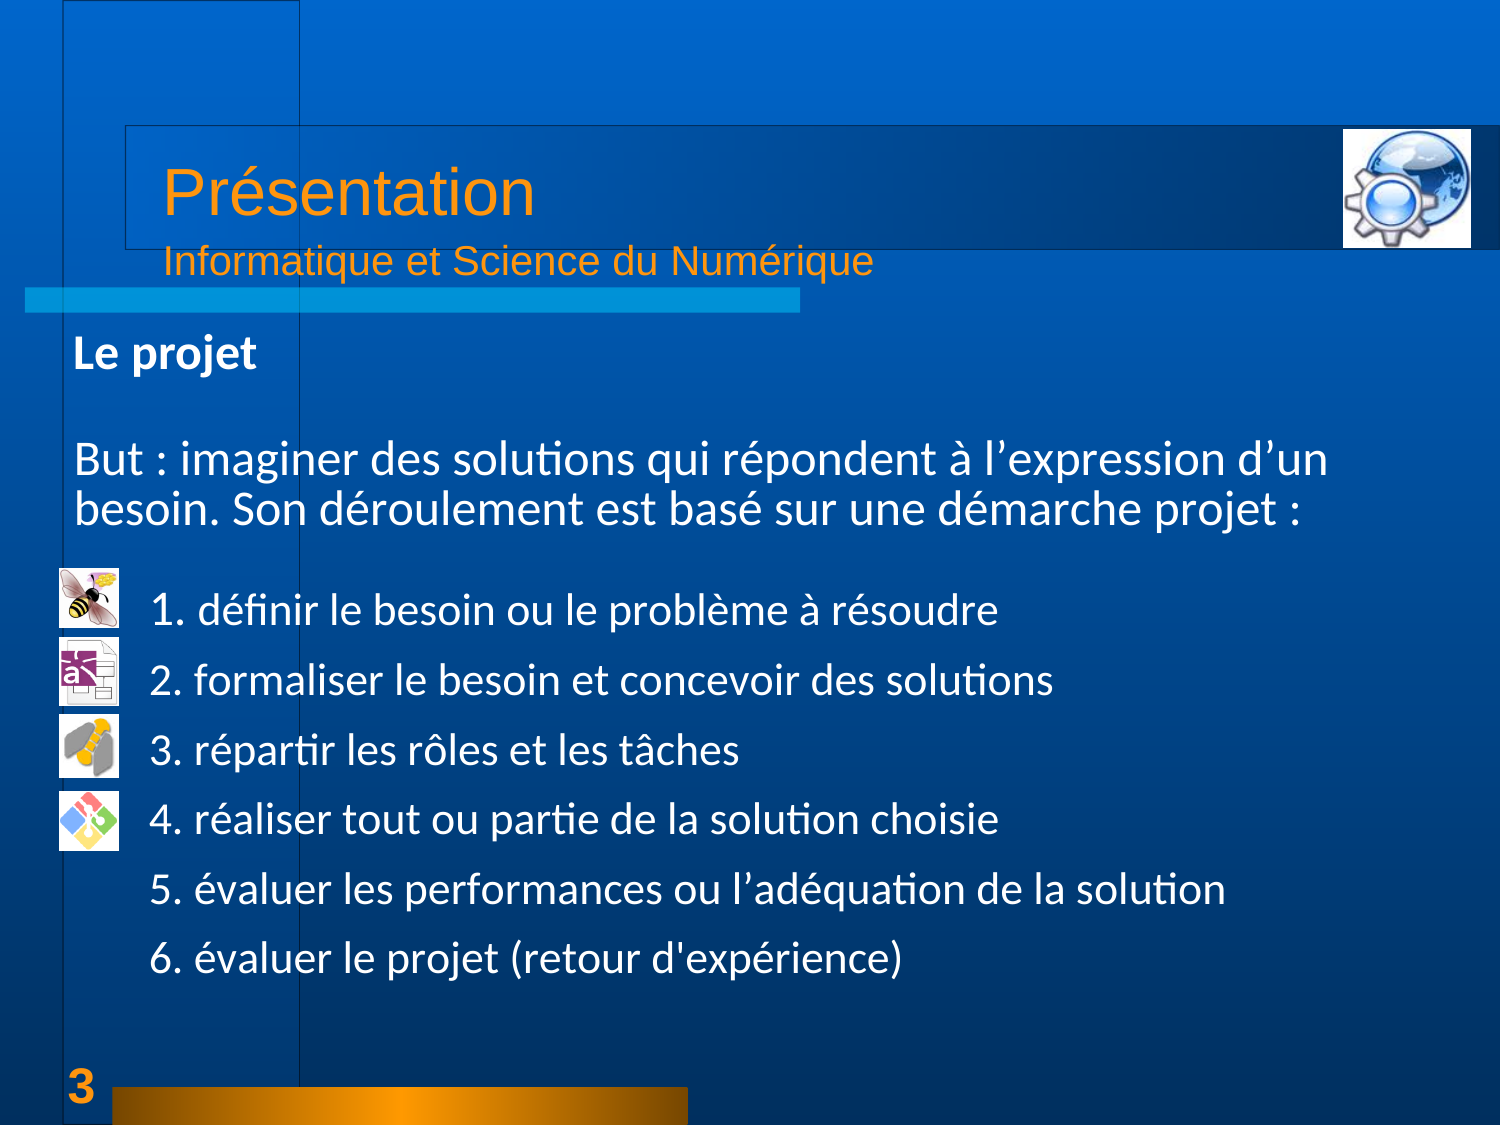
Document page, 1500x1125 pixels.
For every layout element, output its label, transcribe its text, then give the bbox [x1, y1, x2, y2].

picture [1343, 129, 1471, 248]
text_box Le projet But : imaginer des solutions qui répondent à l’expression d’un besoin. Son déroulement est basé sur une démarche projet : définir le besoin ou le problème à résoudre formaliser le besoin et concevoir des solutions répartir les rôles et les tâches réaliser tout ou partie de la solution choisie évaluer les performances ou l’adéquation de la solution évaluer le projet (retour d'expérience) [59, 324, 1447, 1067]
picture [59, 791, 119, 851]
picture [59, 637, 119, 706]
picture [59, 568, 119, 628]
picture [59, 714, 119, 778]
